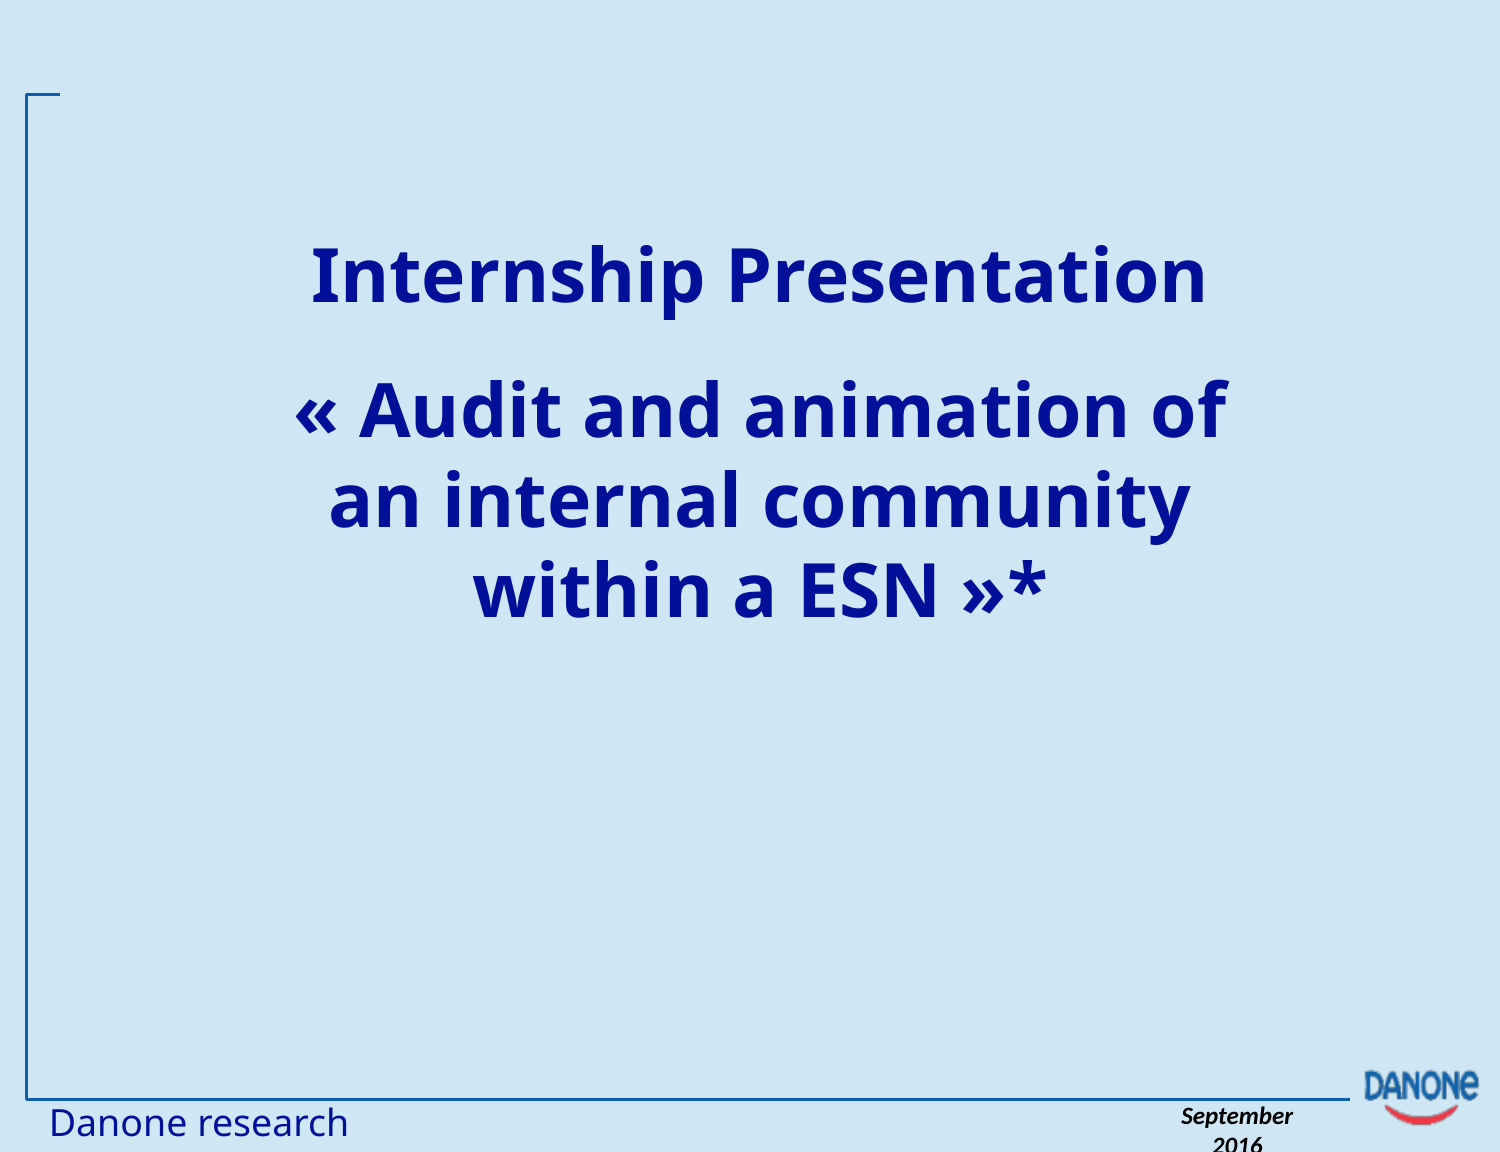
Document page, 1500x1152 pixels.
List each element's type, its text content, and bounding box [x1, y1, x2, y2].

text_box Danone research [34, 1091, 383, 1152]
text_box September 2016 [1147, 1092, 1327, 1152]
text_box Internship Presentation « Audit and animation of an internal community within a ESN »* [258, 220, 1263, 866]
picture [1362, 1067, 1482, 1130]
